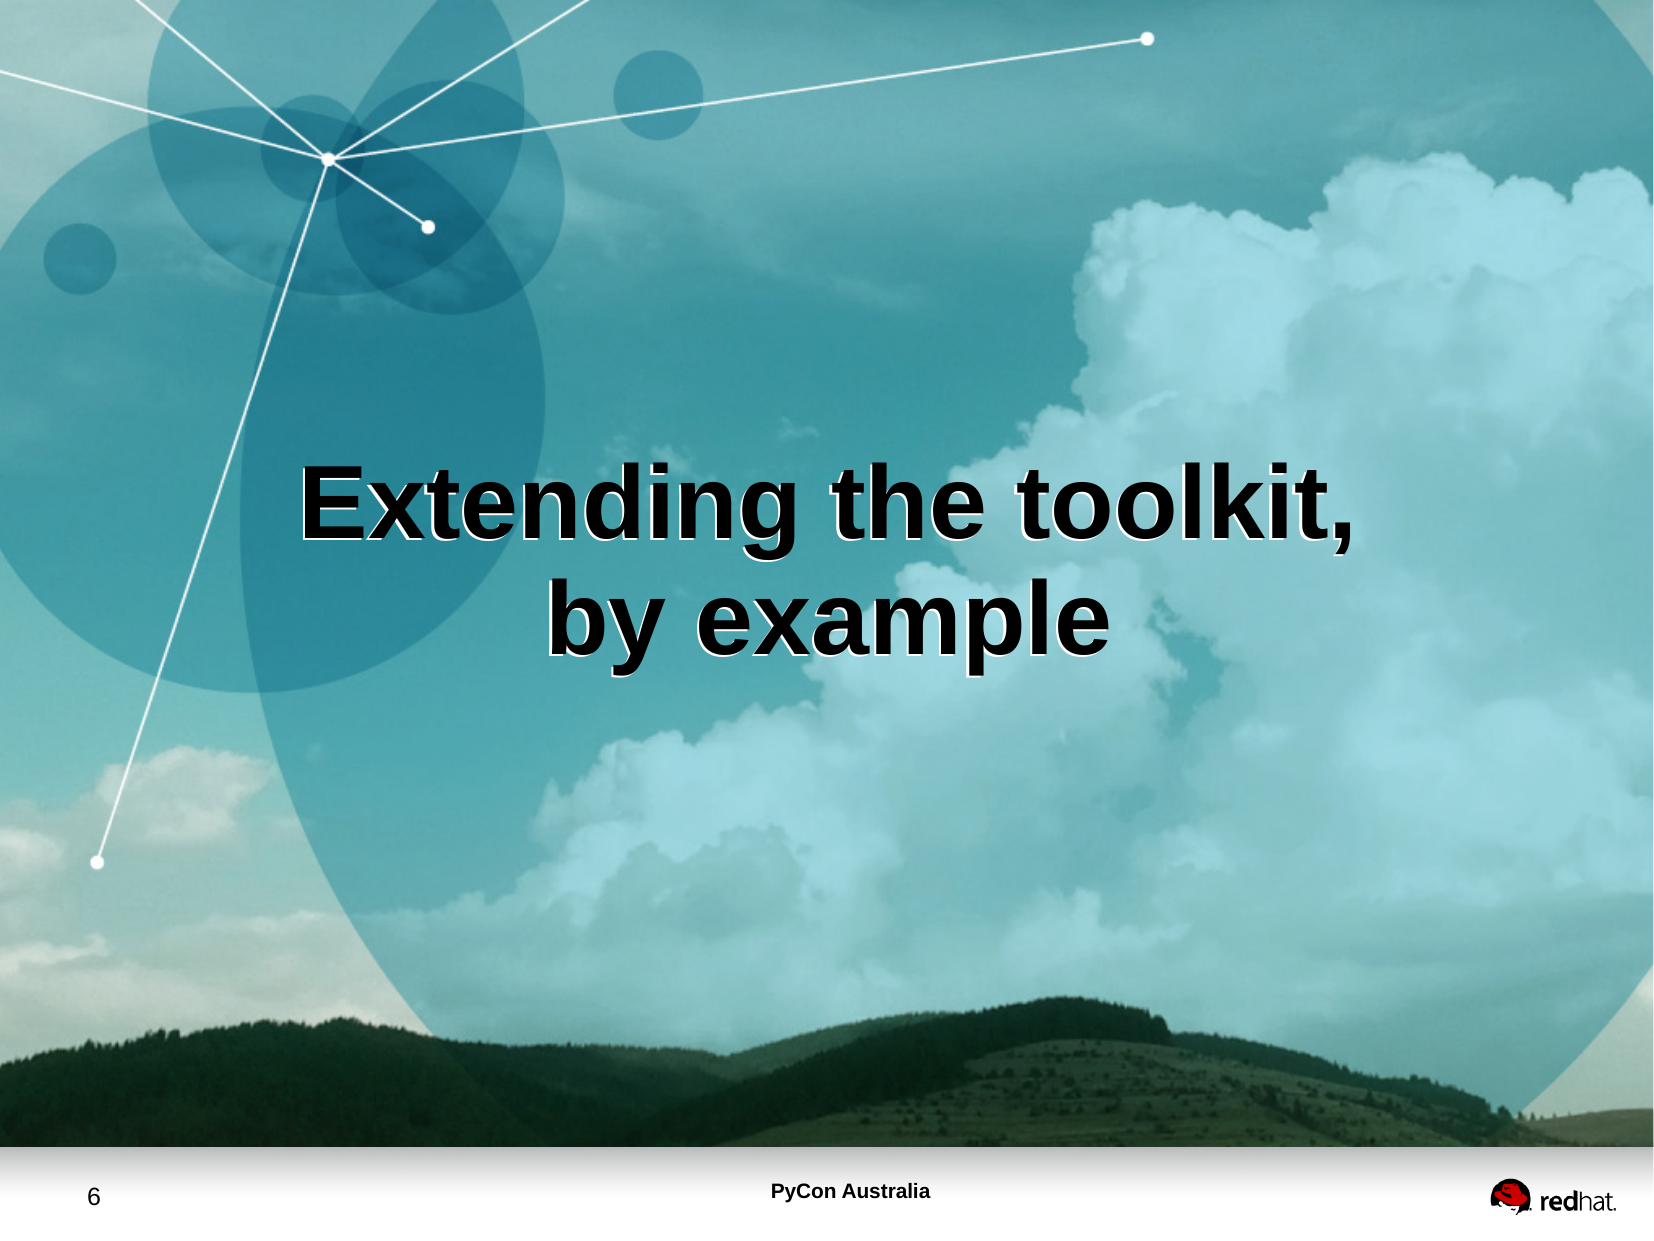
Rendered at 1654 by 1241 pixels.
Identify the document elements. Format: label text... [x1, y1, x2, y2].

picture [0, 0, 1654, 1241]
title Extending the toolkit, by example [84, 260, 1574, 861]
